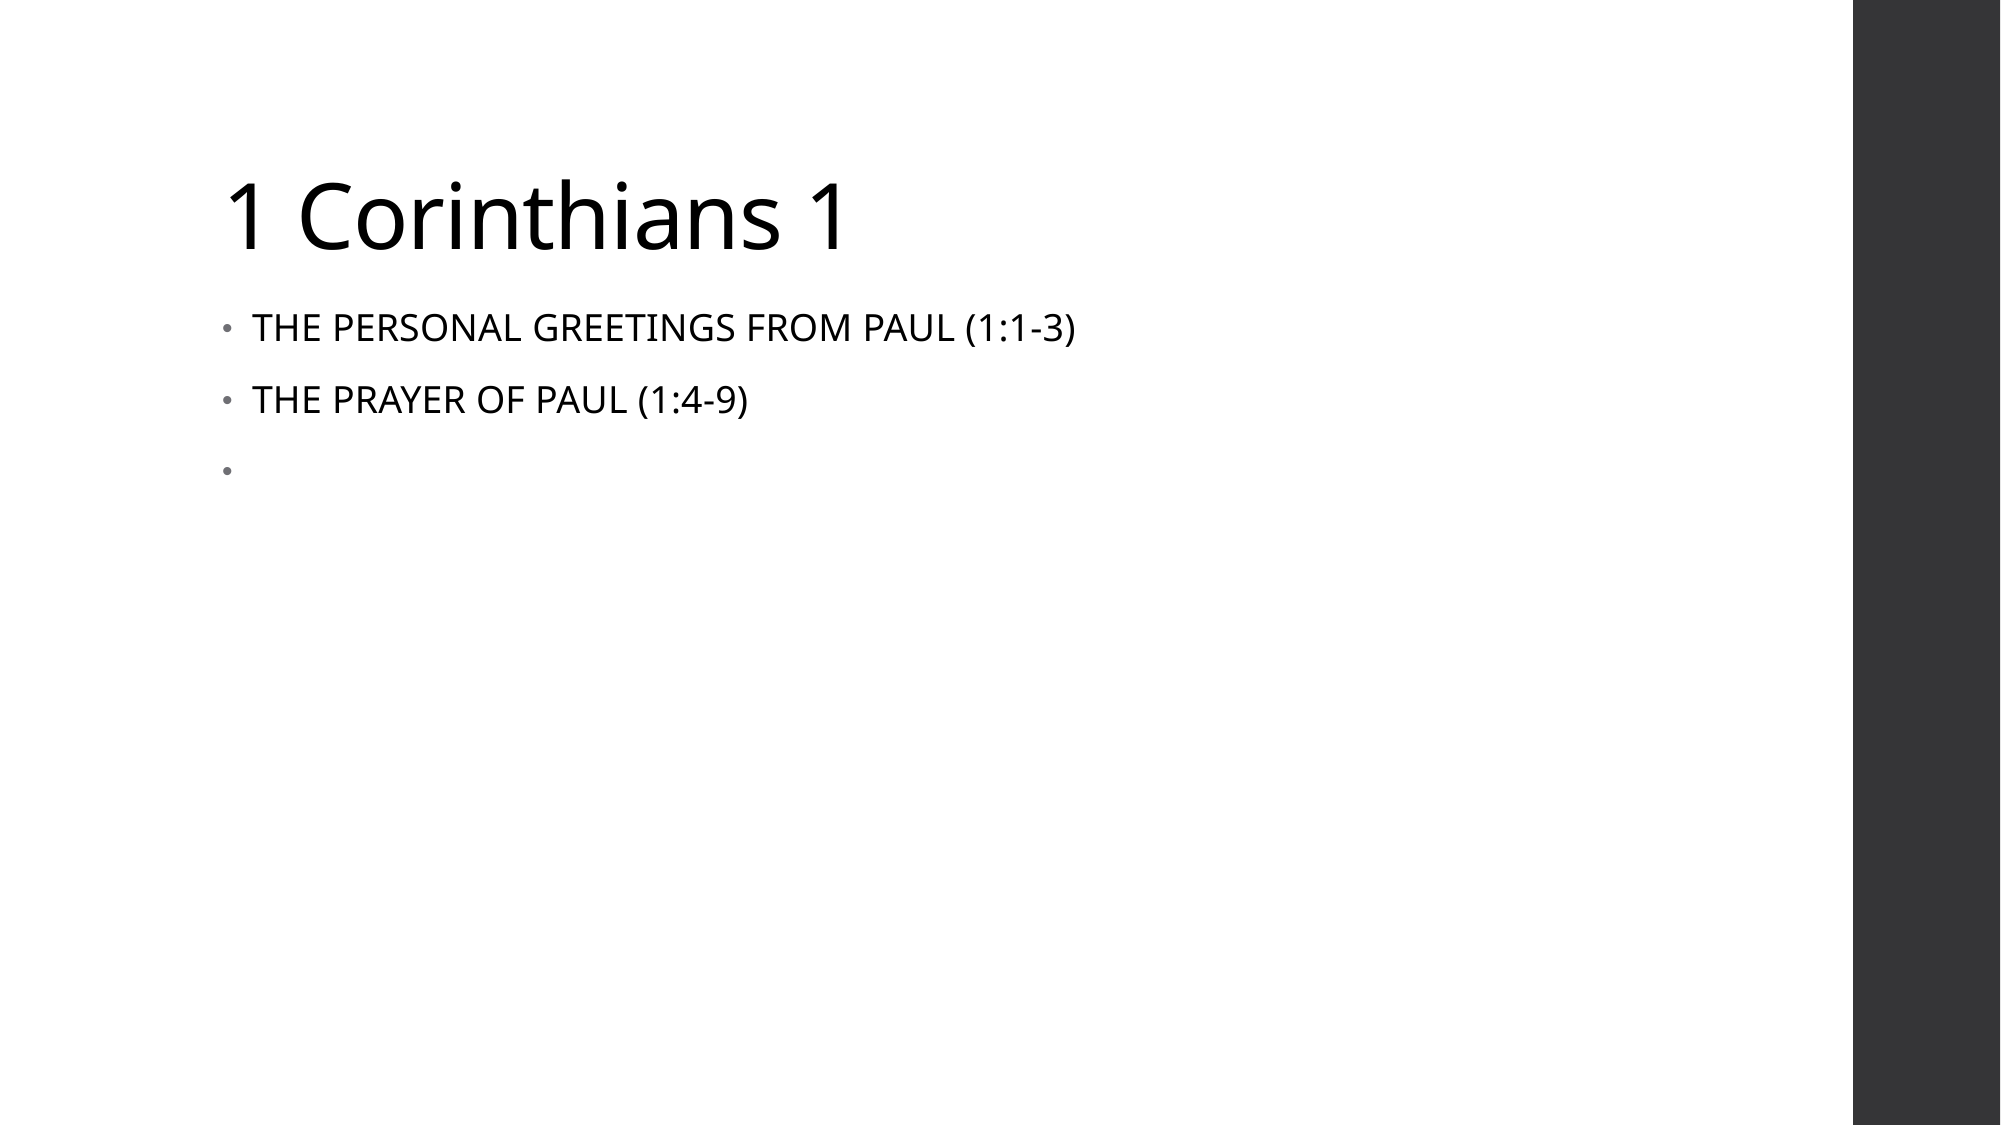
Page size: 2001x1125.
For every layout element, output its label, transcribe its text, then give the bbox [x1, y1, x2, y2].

list THE PERSONAL GREETINGS FROM PAUL (1:1-3) THE PRAYER OF PAUL (1:4-9) [206, 299, 1617, 1014]
title 1 Corinthians 1 [206, 60, 1797, 278]
